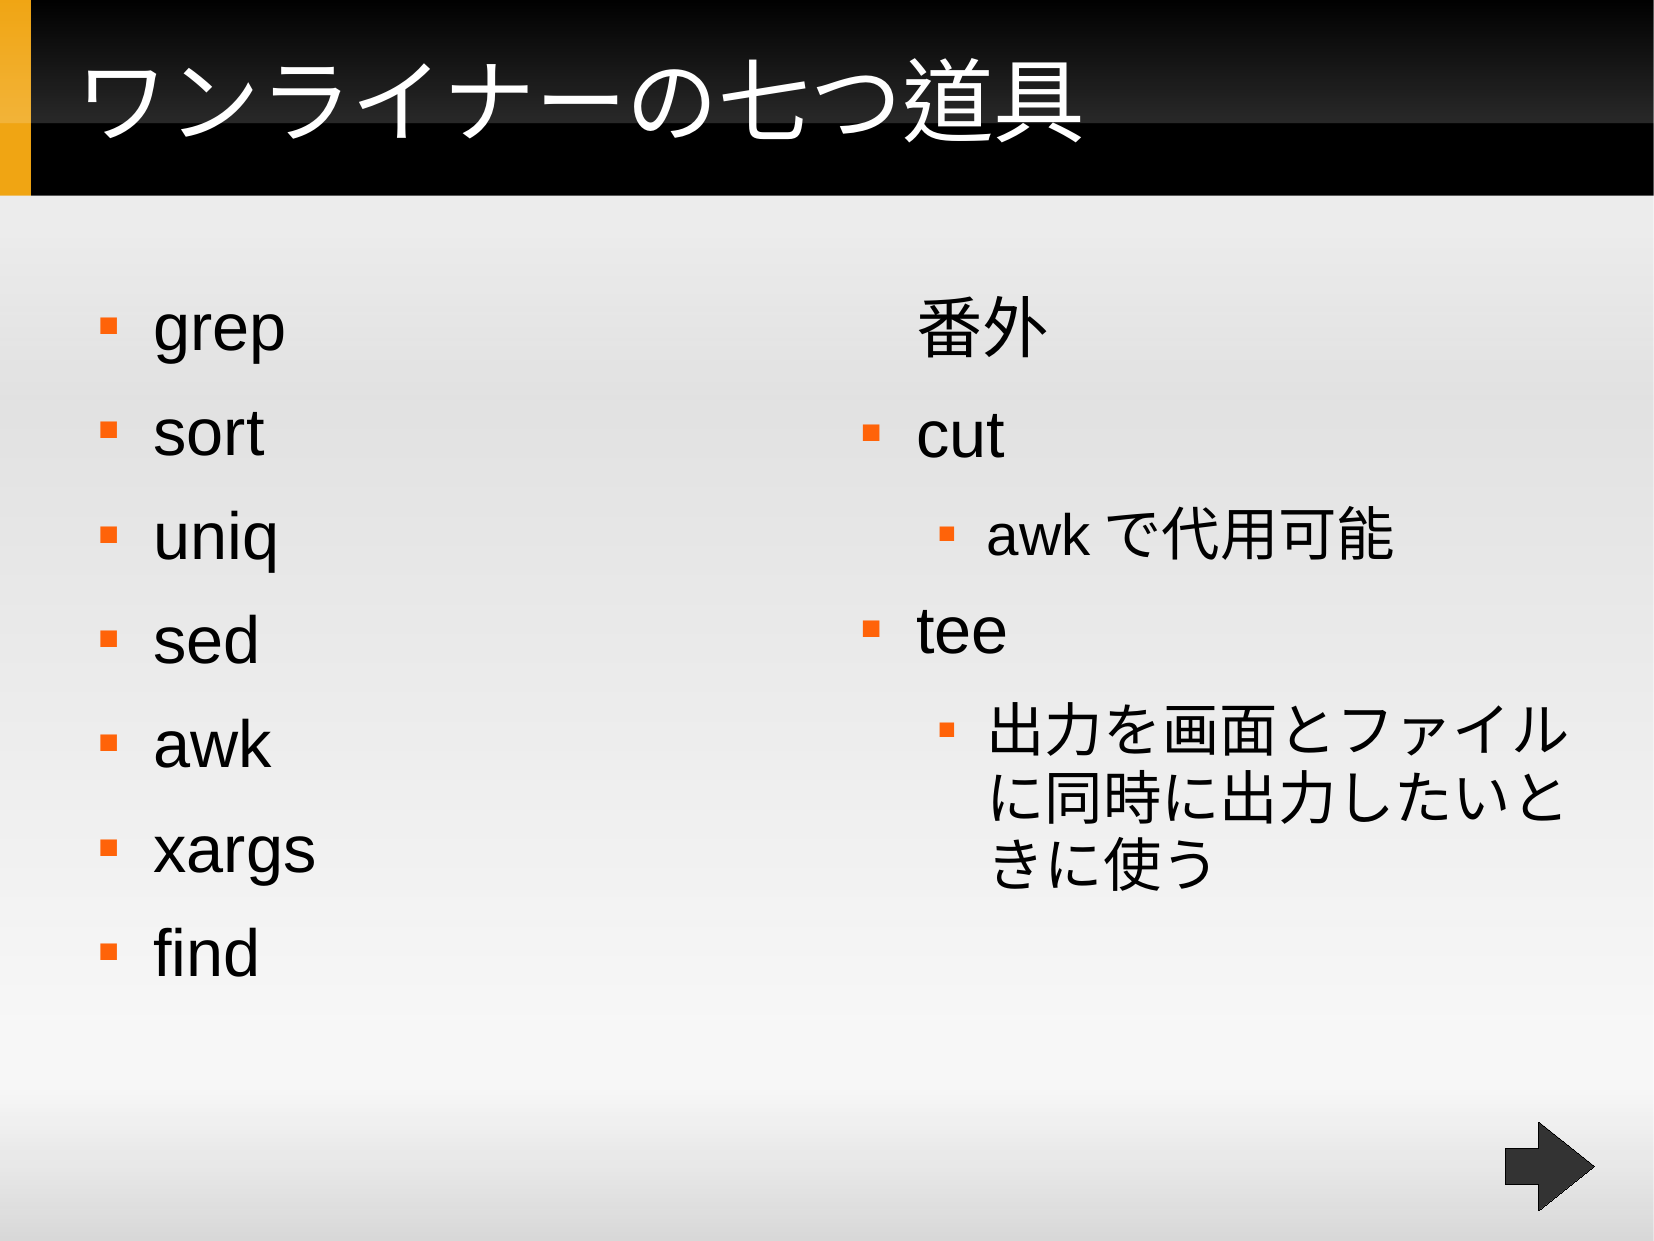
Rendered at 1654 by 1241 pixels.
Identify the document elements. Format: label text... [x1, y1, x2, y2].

title ワンライナーの七つ道具 [76, 0, 1565, 208]
list grep sort uniq sed awk xargs find [82, 290, 809, 1109]
list 番外 cut awkで代用可能 tee 出力を画面とファイルに同時に出力したいときに使う [845, 290, 1572, 1094]
text_box [1505, 1122, 1595, 1211]
picture [0, 0, 1654, 1241]
